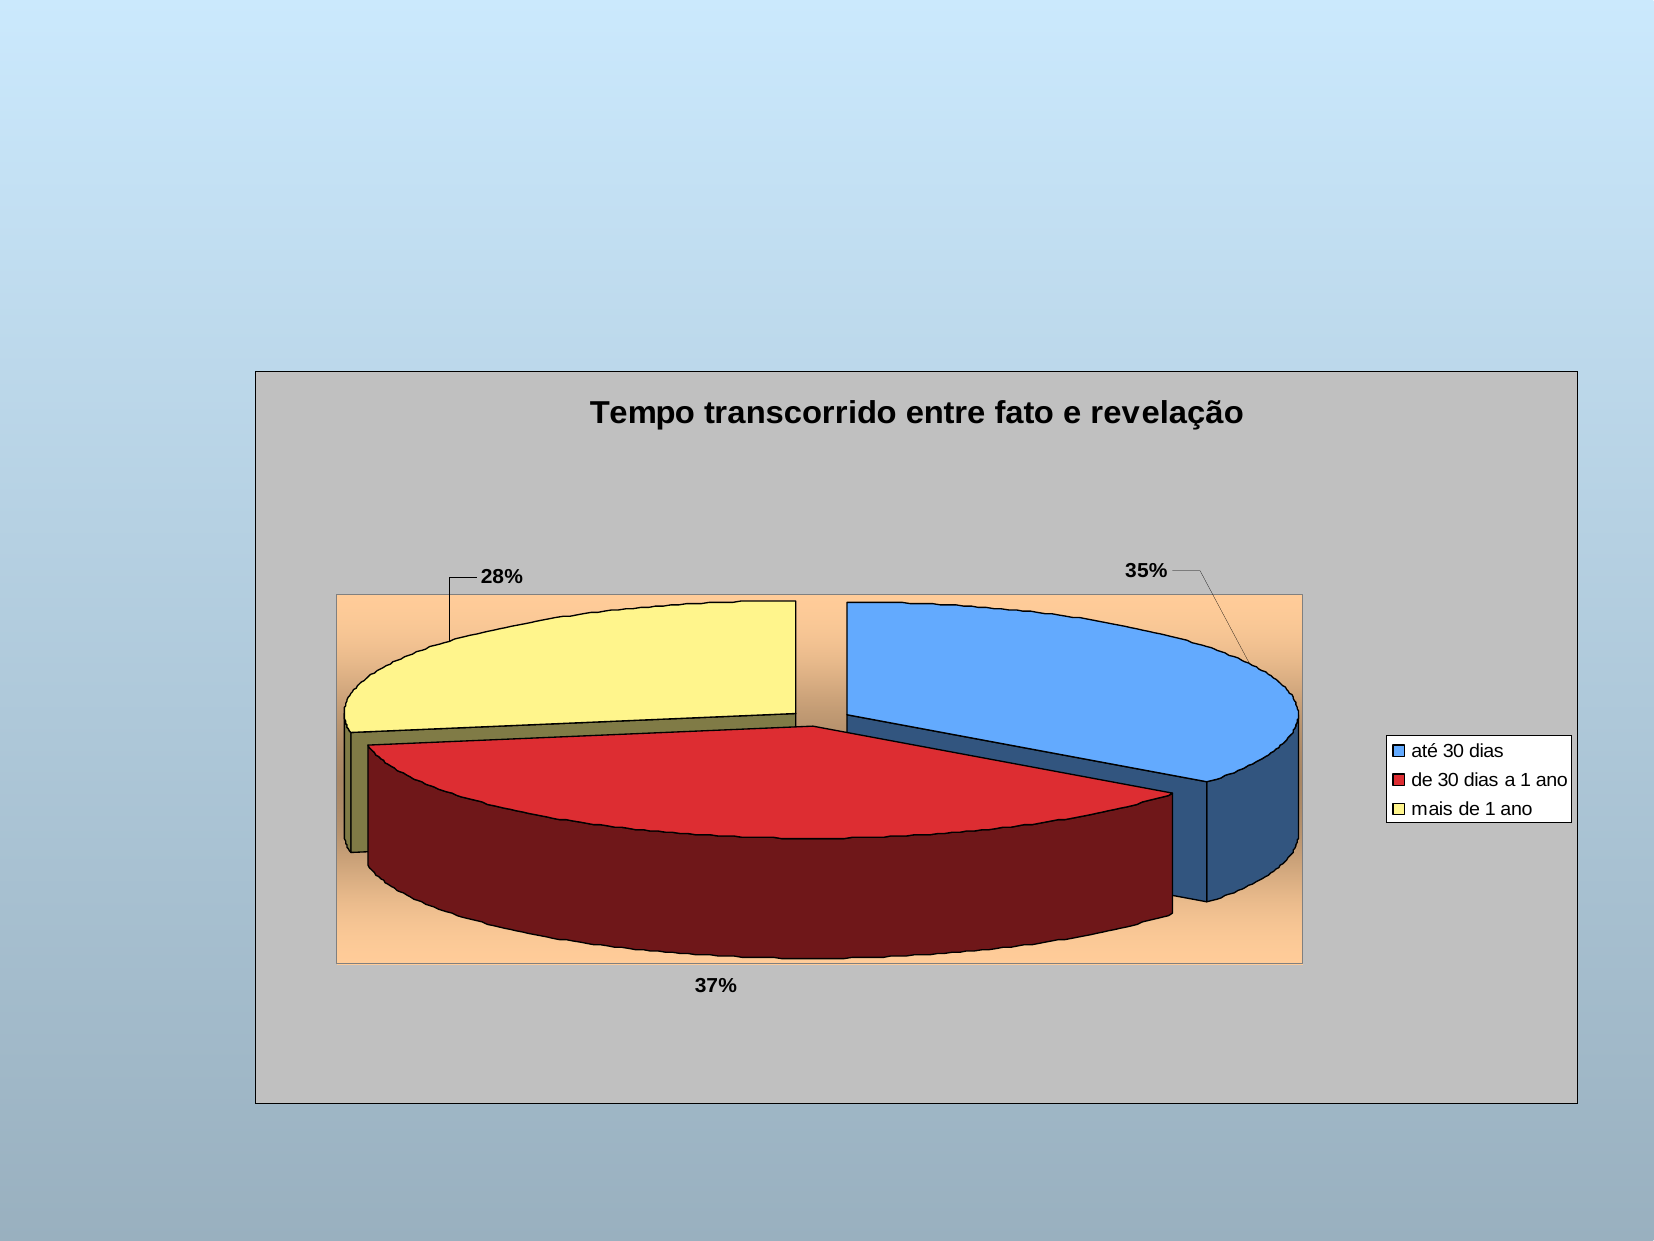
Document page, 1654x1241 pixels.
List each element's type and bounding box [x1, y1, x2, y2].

chart [248, 364, 1585, 1109]
